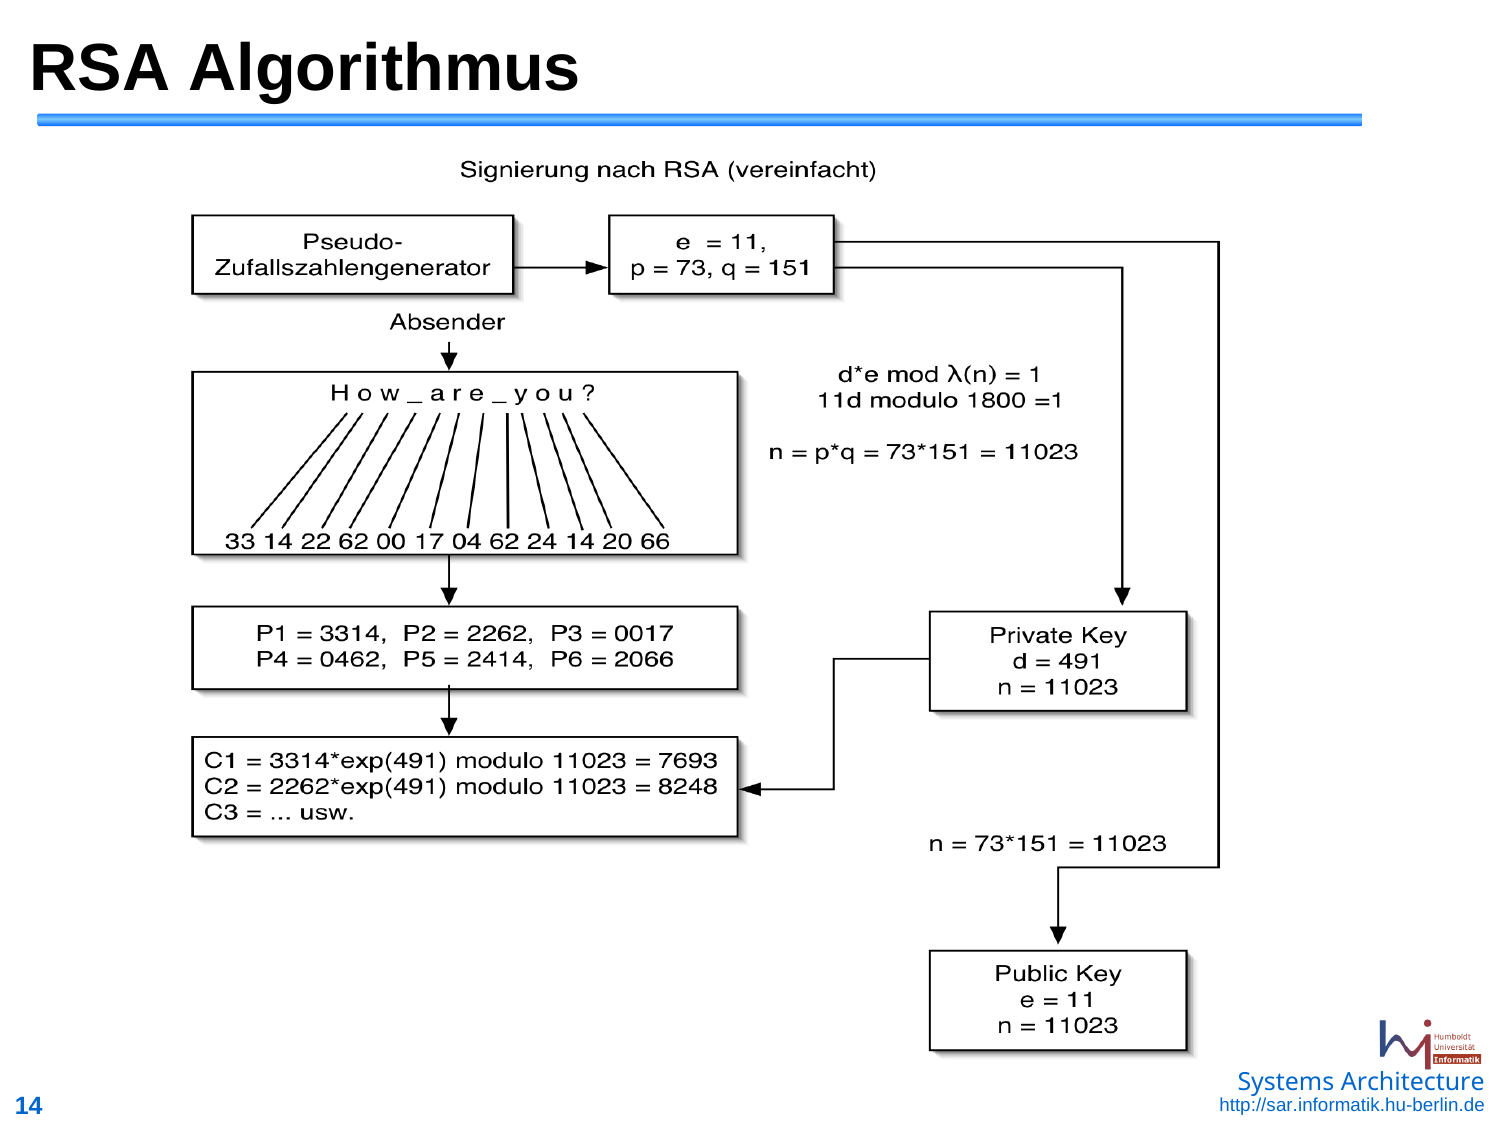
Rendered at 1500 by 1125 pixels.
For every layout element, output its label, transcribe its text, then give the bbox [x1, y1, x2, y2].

picture [1376, 1016, 1483, 1071]
picture [177, 147, 1242, 1063]
title RSA Algorithmus [29, 26, 1500, 108]
